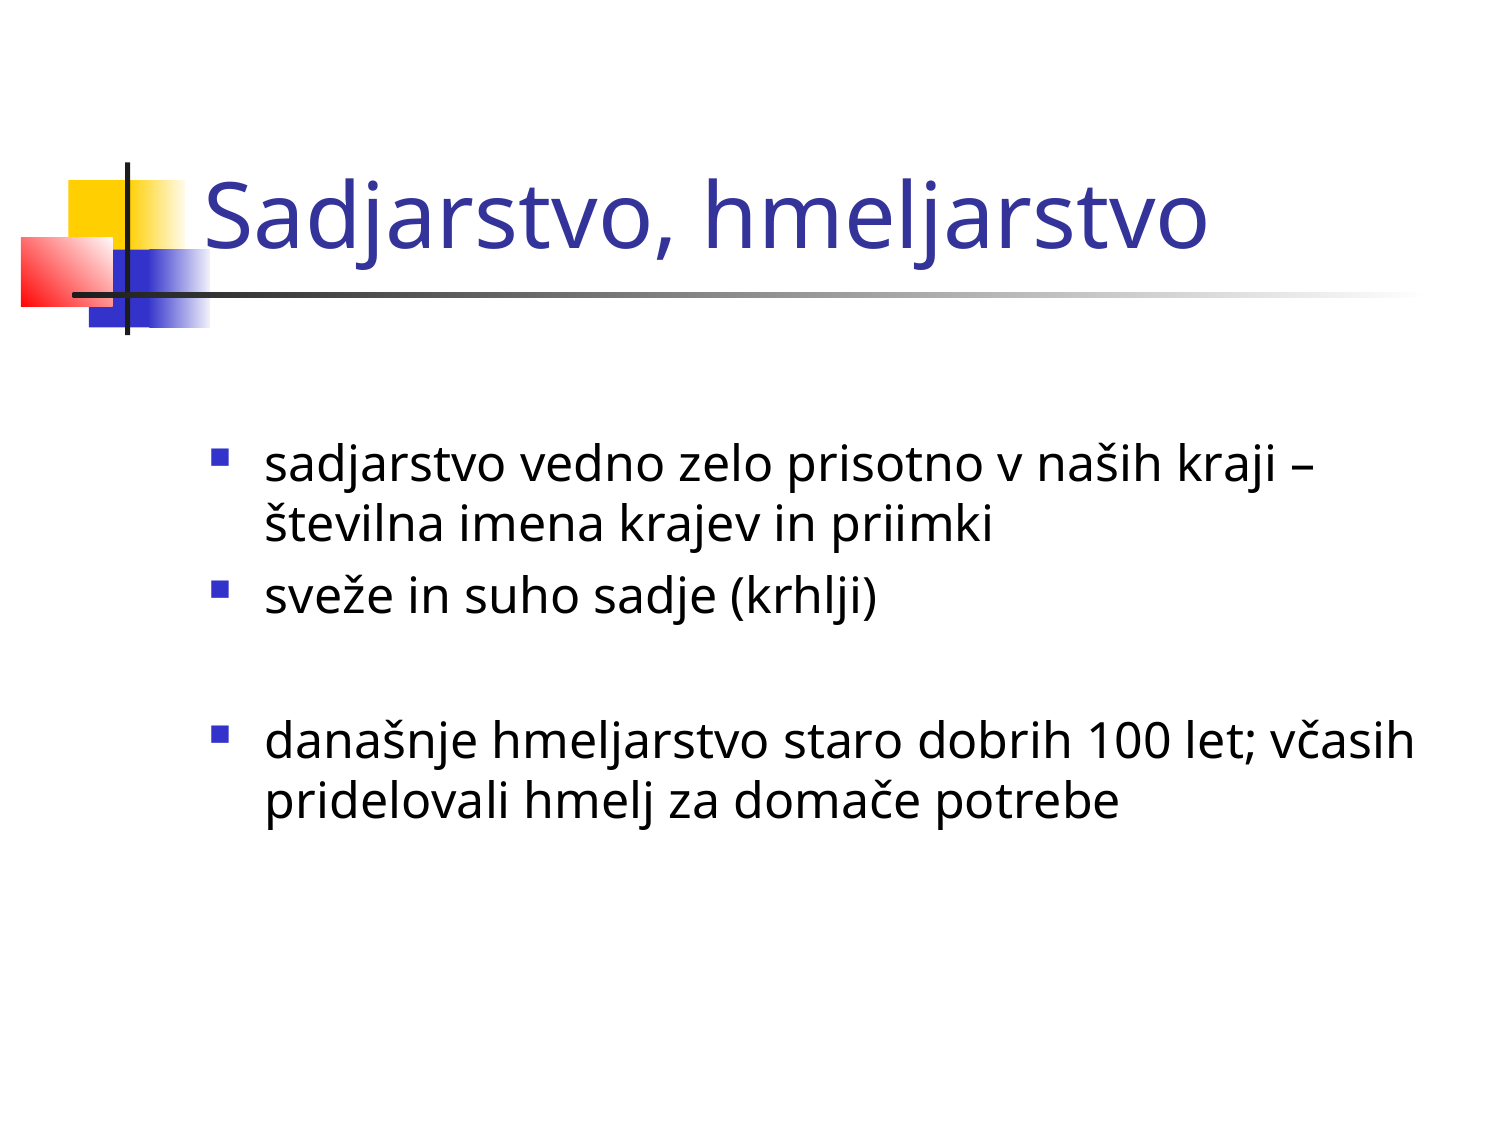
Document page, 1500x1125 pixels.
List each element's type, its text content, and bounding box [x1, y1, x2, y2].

list sadjarstvo vedno zelo prisotno v naših kraji – številna imena krajev in priimki sveže in suho sadje (krhlji) današnje hmeljarstvo staro dobrih 100 let; včasih pridelovali hmelj za domače potrebe [193, 331, 1469, 1007]
title Sadjarstvo, hmeljarstvo [188, 35, 1468, 276]
